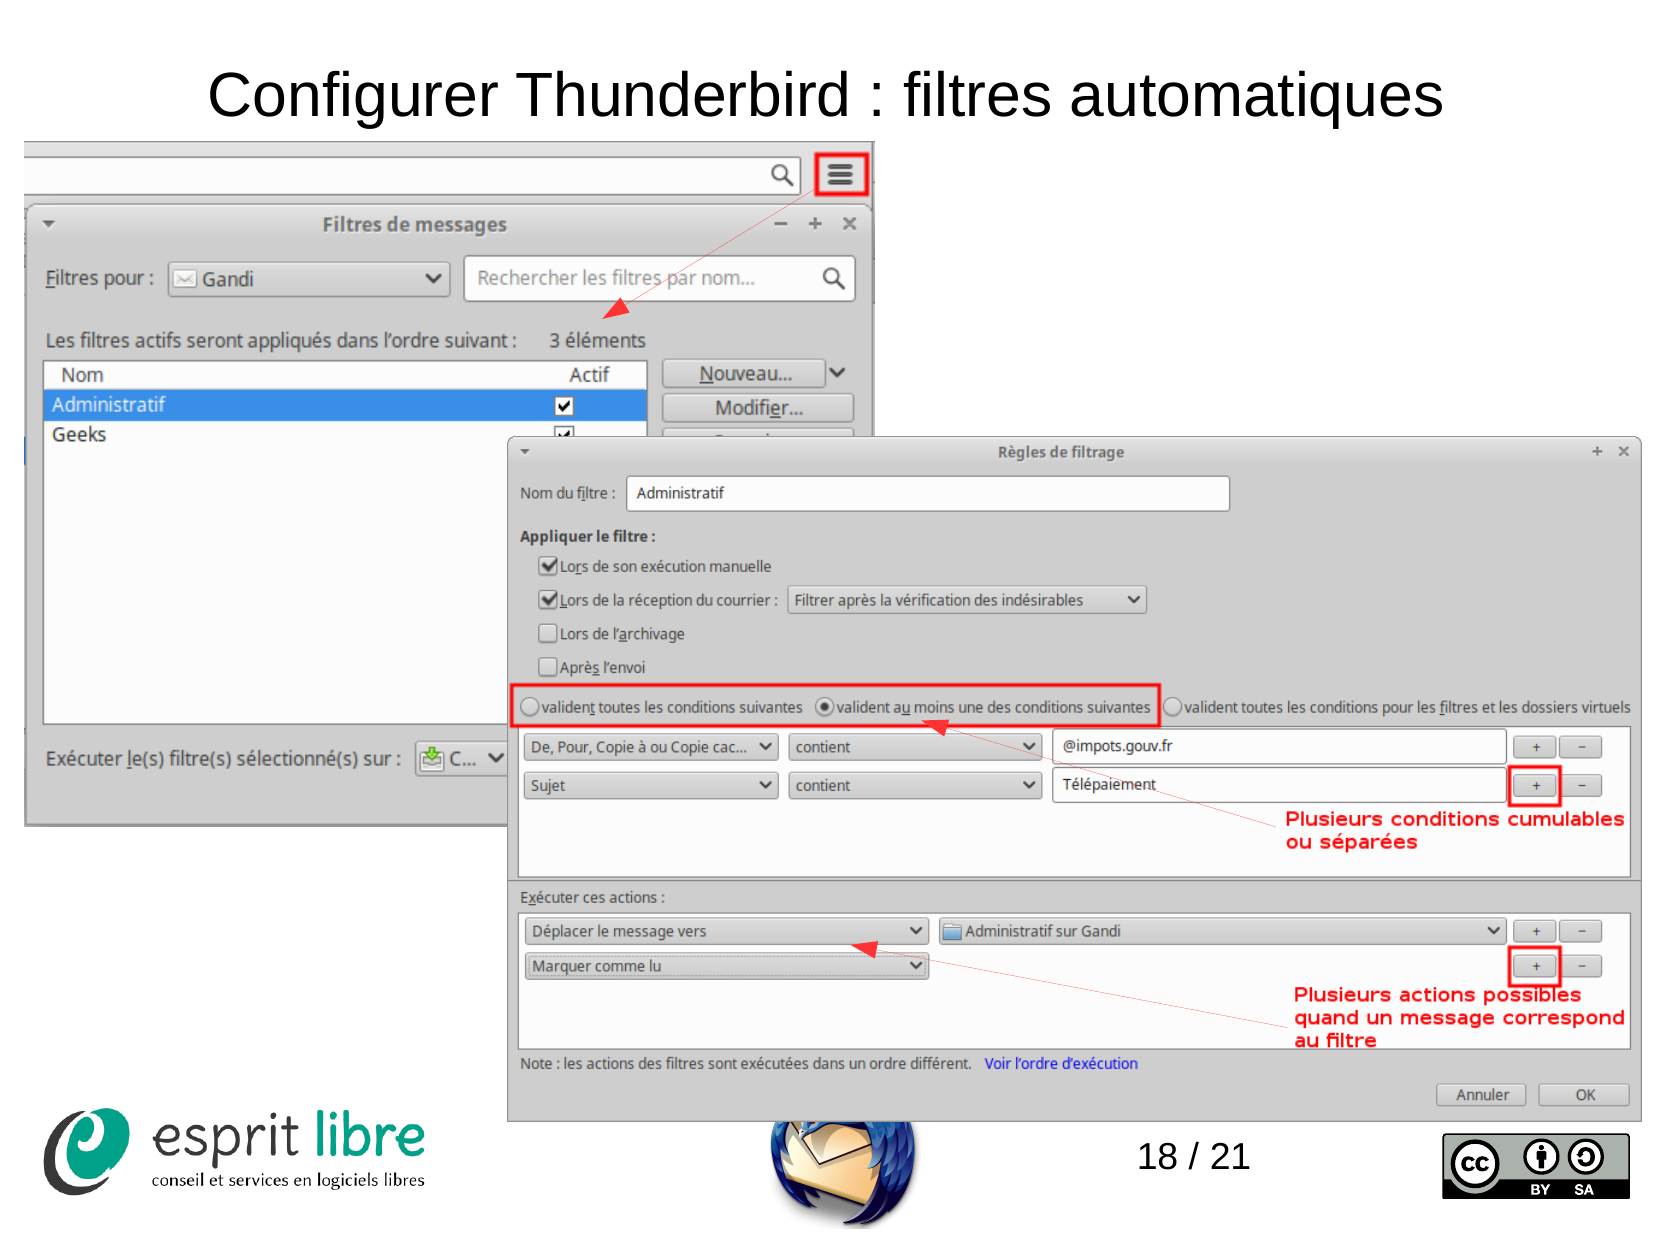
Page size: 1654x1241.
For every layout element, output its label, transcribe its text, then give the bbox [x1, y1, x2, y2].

title Configurer Thunderbird : filtres automatiques [0, 20, 1654, 169]
picture [0, 1009, 480, 1241]
picture [24, 141, 1642, 1229]
